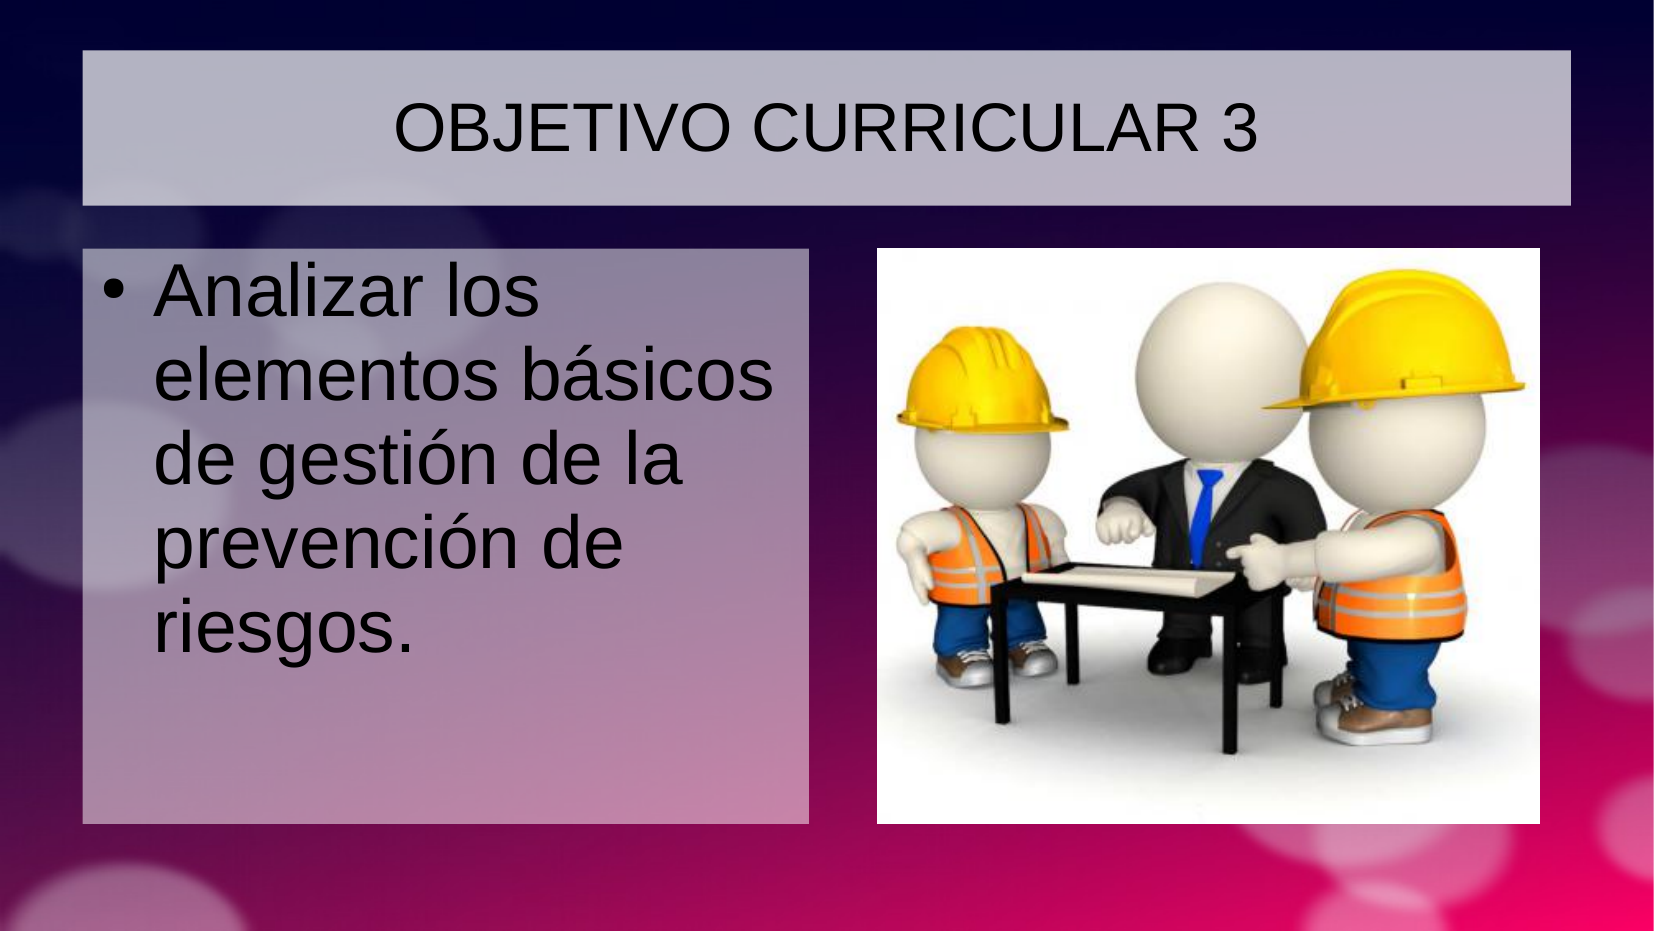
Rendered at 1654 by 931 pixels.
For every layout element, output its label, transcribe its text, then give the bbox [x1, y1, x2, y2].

title OBJETIVO CURRICULAR 3 [82, 50, 1571, 206]
list Analizar los elementos básicos de gestión de la prevención de riesgos. [82, 248, 809, 824]
picture [0, 0, 1654, 931]
